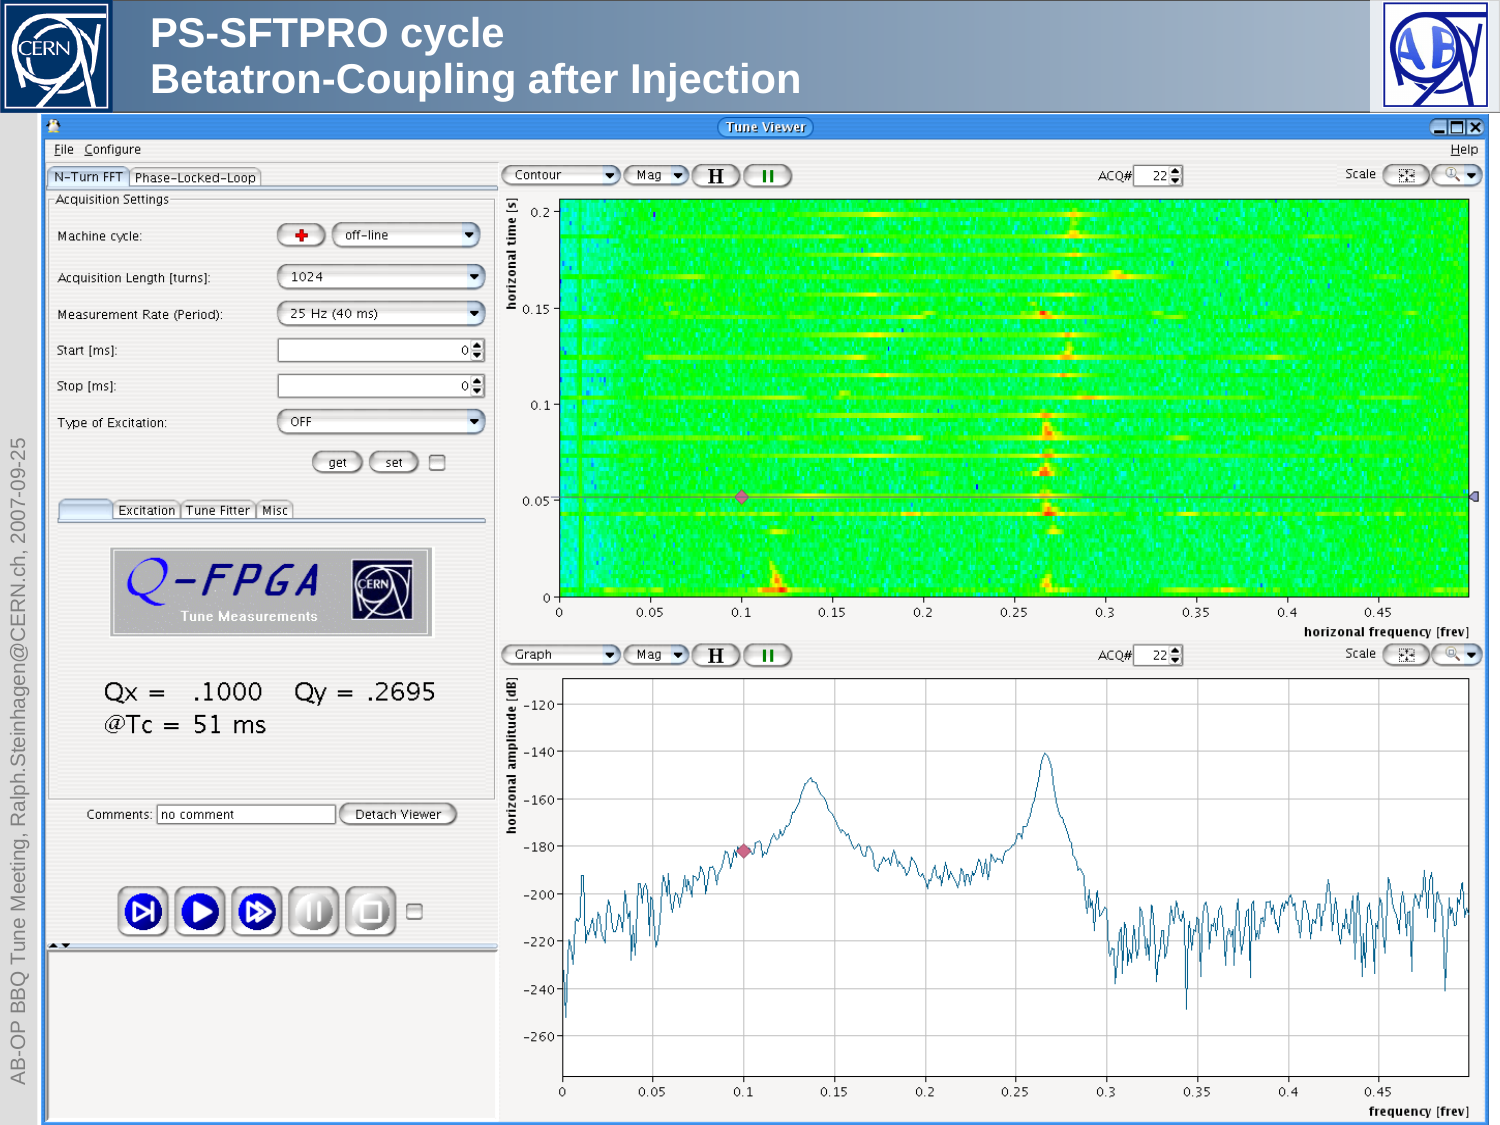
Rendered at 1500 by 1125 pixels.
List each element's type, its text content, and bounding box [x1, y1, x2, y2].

picture [41, 114, 1489, 1125]
picture [1382, 1, 1489, 108]
picture [0, 0, 113, 113]
title PS-SFTPRO cycle Betatron-Coupling after Injection [150, 7, 1201, 106]
